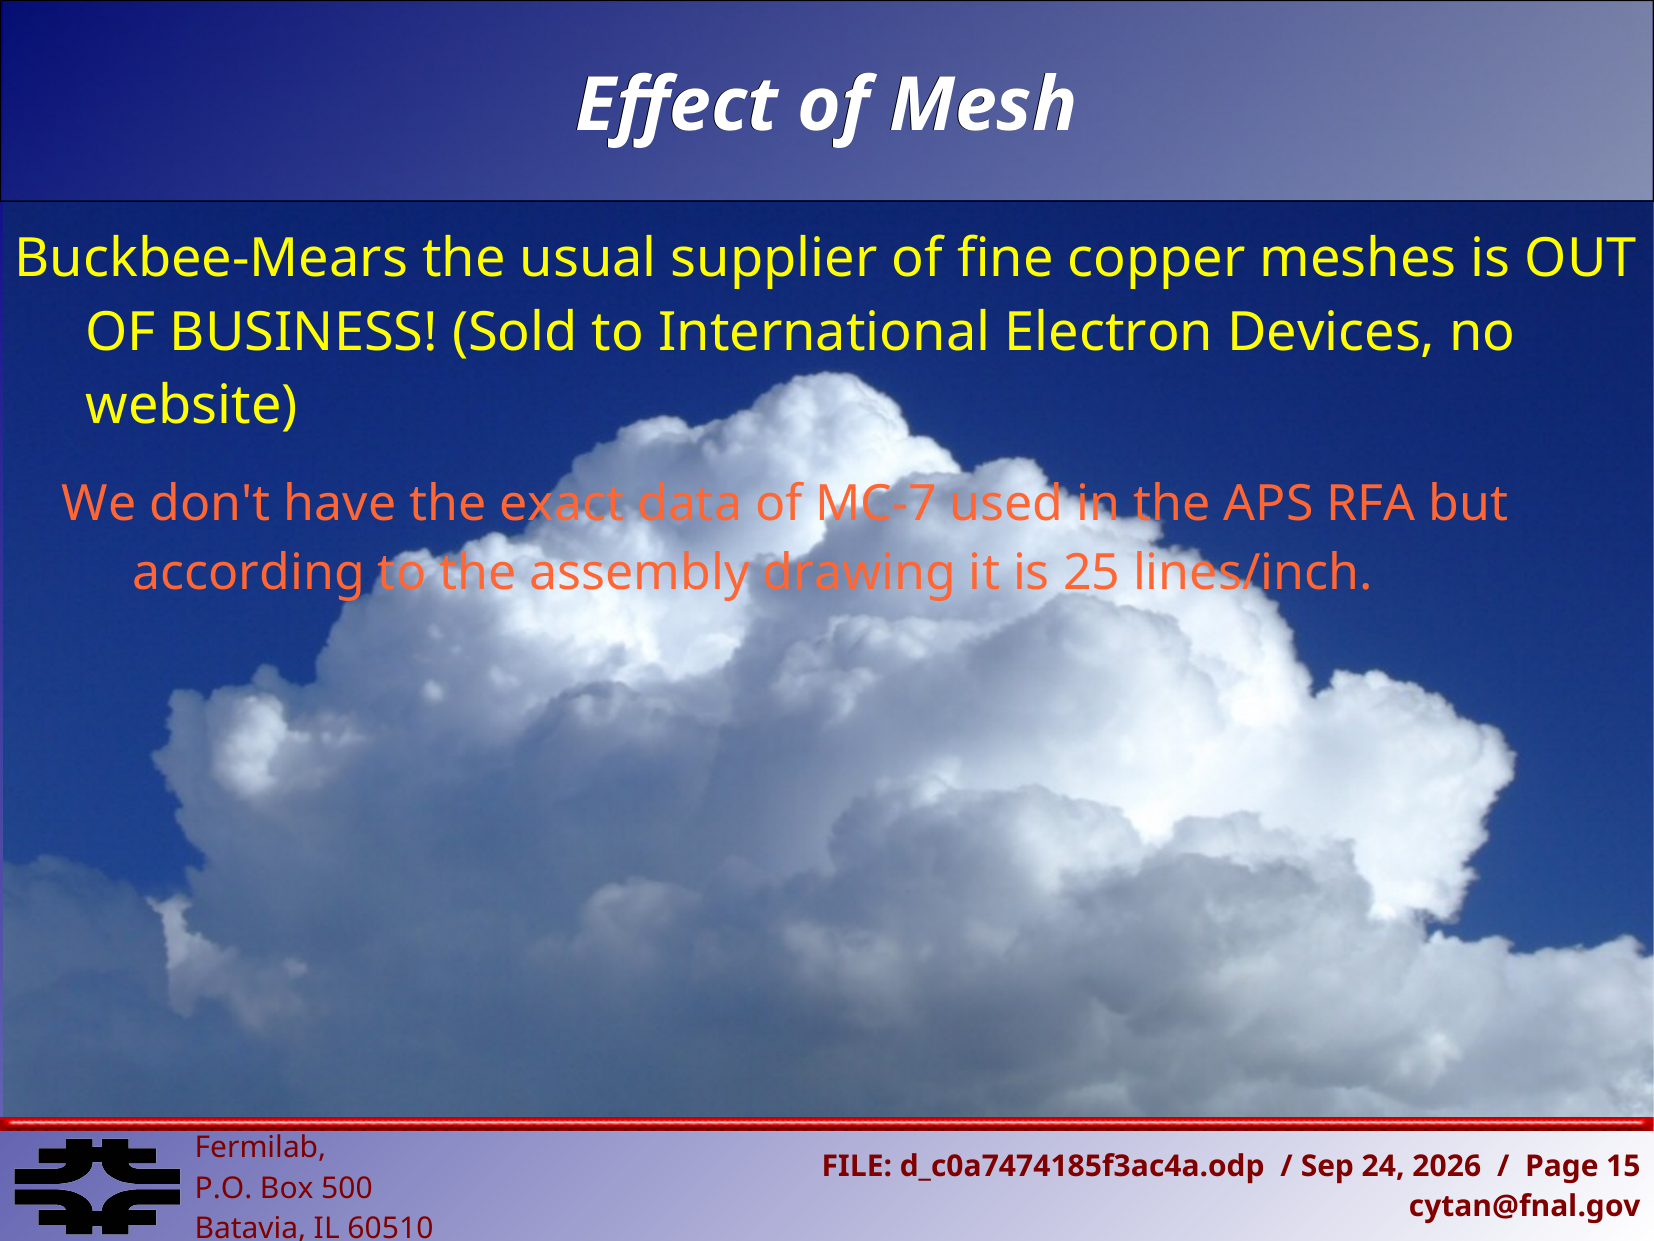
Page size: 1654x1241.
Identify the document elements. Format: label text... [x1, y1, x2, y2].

picture [10, 1137, 184, 1236]
picture [0, 204, 1654, 1131]
title Effect of Mesh [0, 0, 1654, 204]
list Buckbee-Mears the usual supplier of fine copper meshes is OUT OF BUSINESS! (Sold to International Electron Devices, no website) We don't have the exact data of MC-7 used in the APS RFA but according to the assembly drawing it is 25 lines/inch. [2, 218, 1642, 1069]
